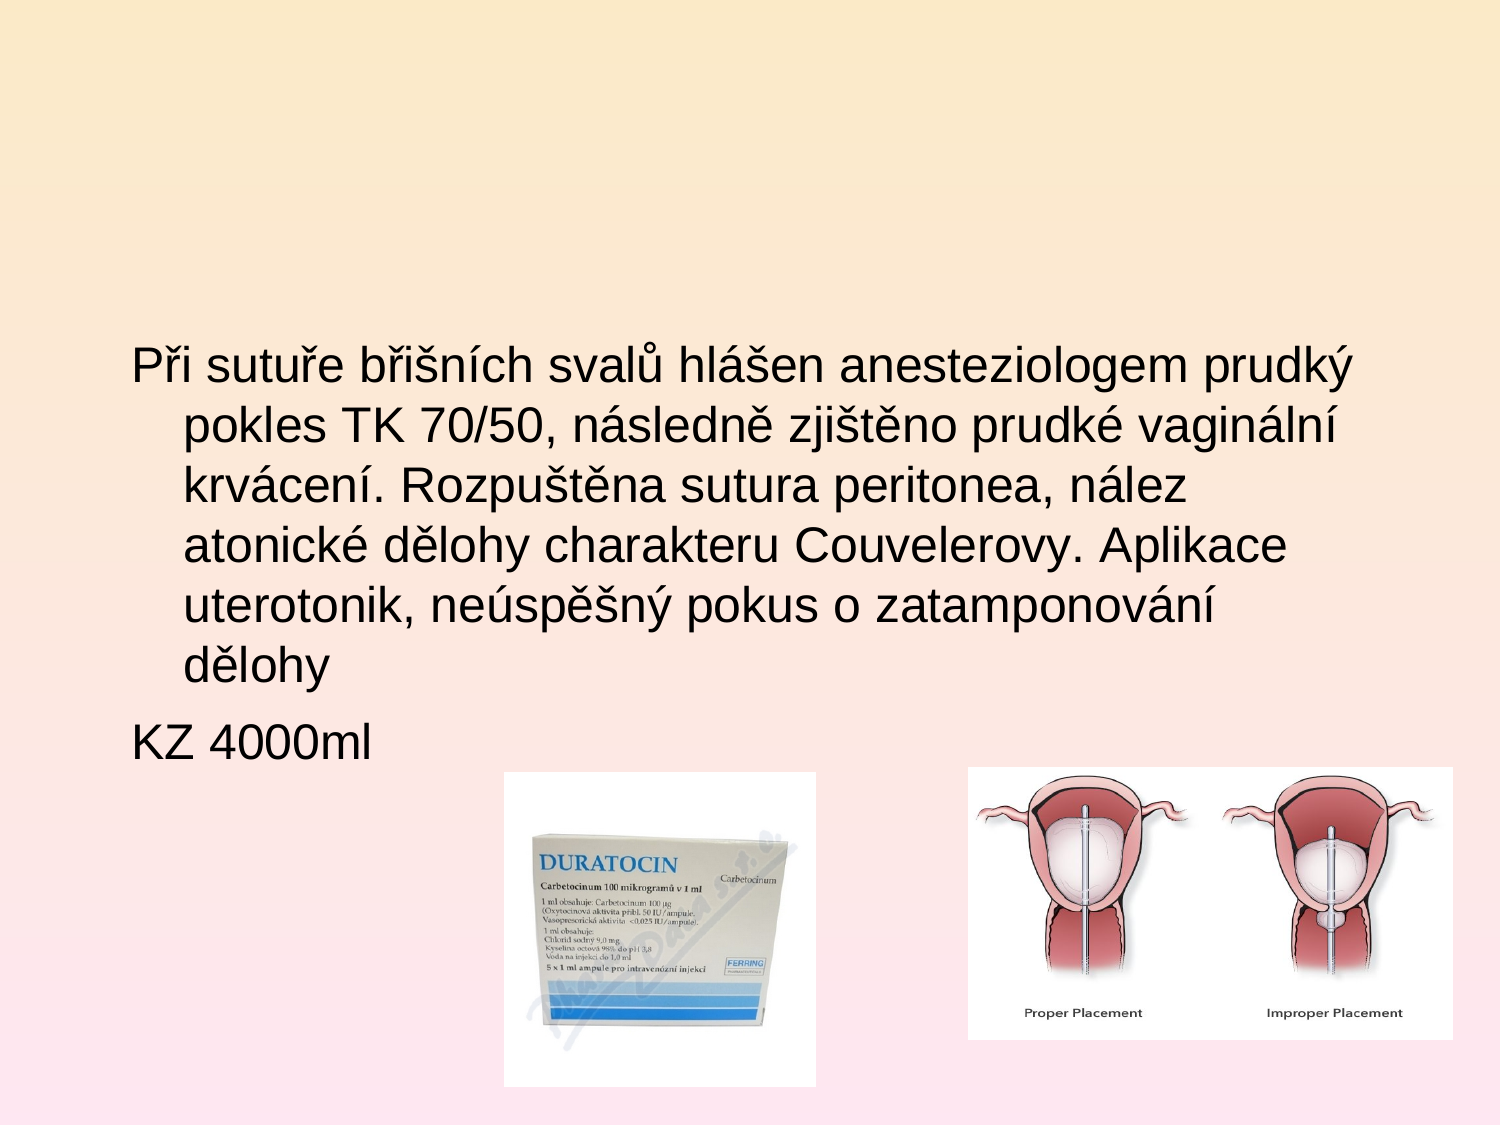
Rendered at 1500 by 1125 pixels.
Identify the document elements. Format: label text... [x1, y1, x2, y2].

list Při sutuře břišních svalů hlášen anesteziologem prudký pokles TK 70/50, následně zjištěno prudké vaginální krvácení. Rozpuštěna sutura peritonea, nález atonické dělohy charakteru Couvelerovy. Aplikace uterotonik, neúspěšný pokus o zatamponování dělohy KZ 4000ml [112, 324, 1388, 1000]
picture [968, 767, 1453, 1040]
picture [504, 772, 816, 1087]
